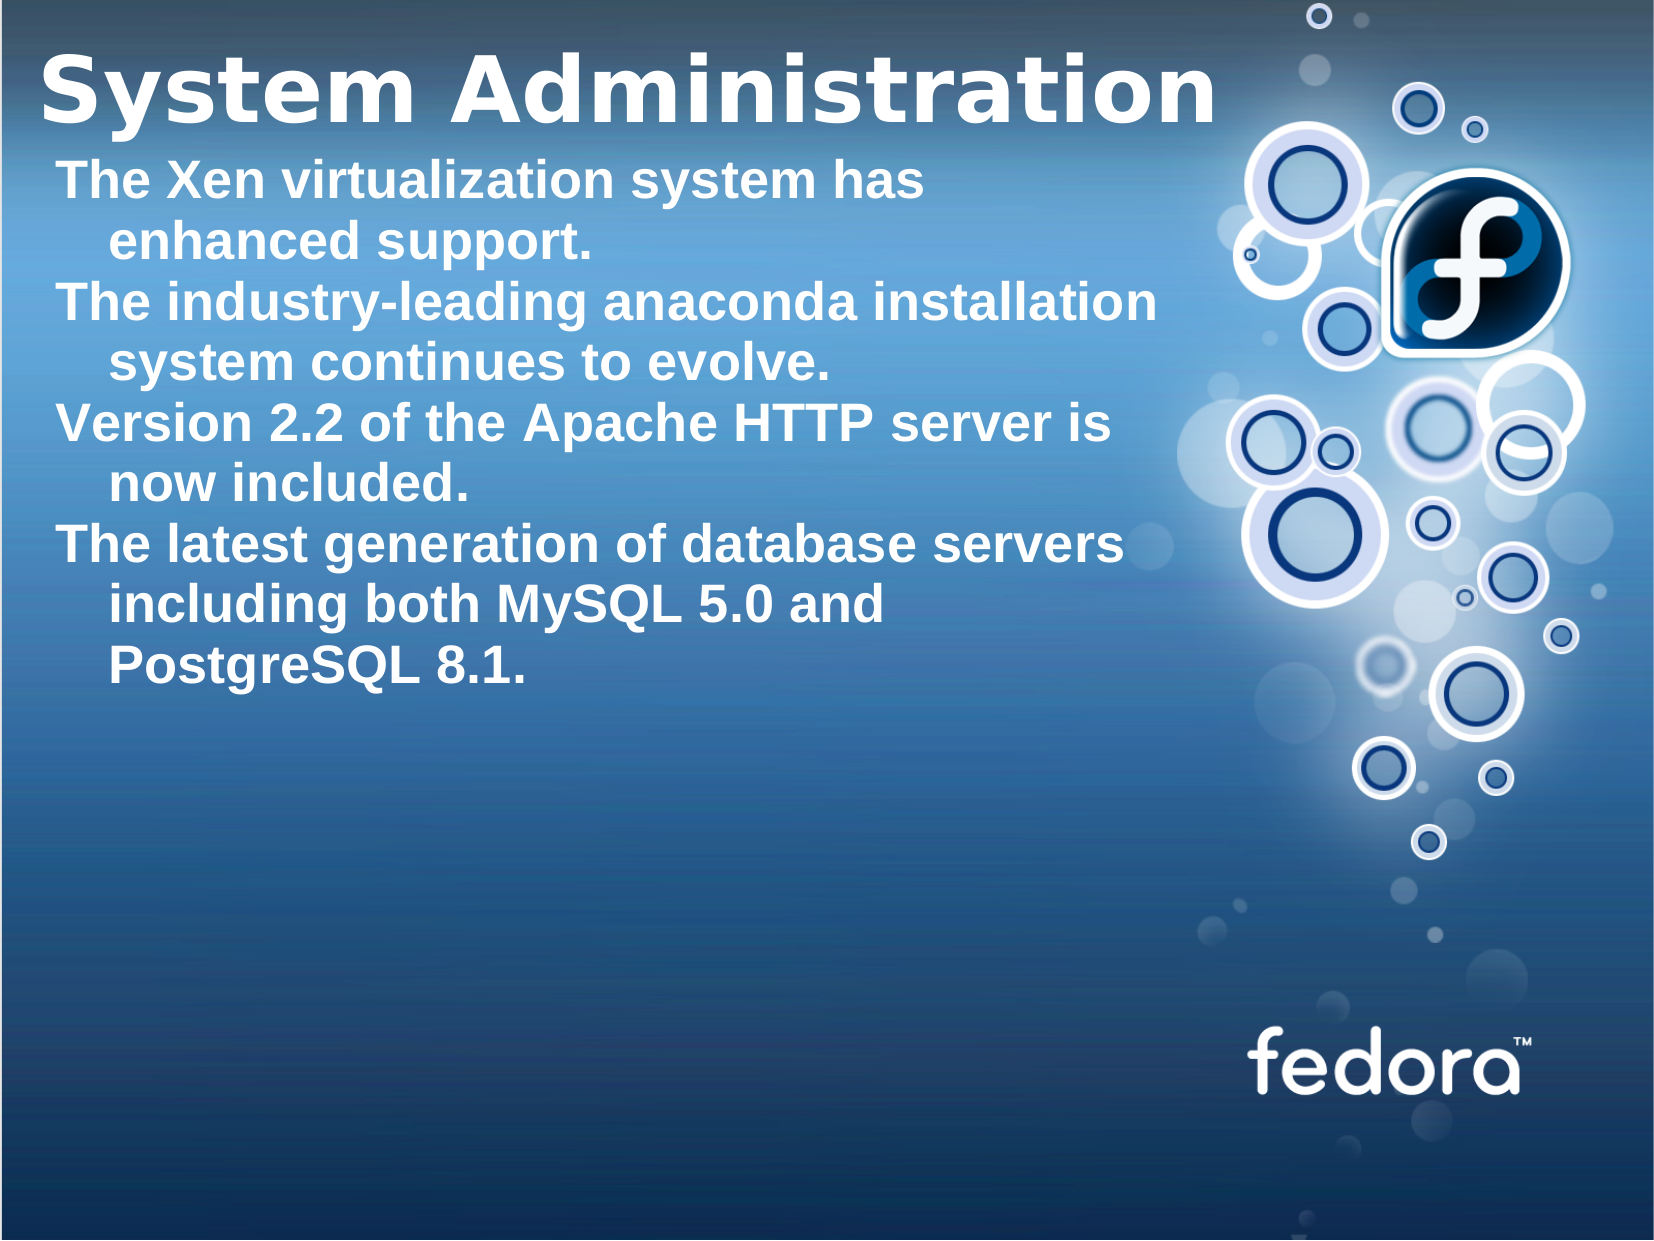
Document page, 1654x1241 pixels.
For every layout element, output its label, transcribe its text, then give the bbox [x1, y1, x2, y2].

title System Administration [37, 37, 1526, 145]
list The Xen virtualization system has enhanced support. The industry-leading anaconda installation system continues to evolve. Version 2.2 of the Apache HTTP server is now included. The latest generation of database servers including both MySQL 5.0 and PostgreSQL 8.1. [37, 150, 1163, 1201]
picture [1, 0, 1654, 1240]
